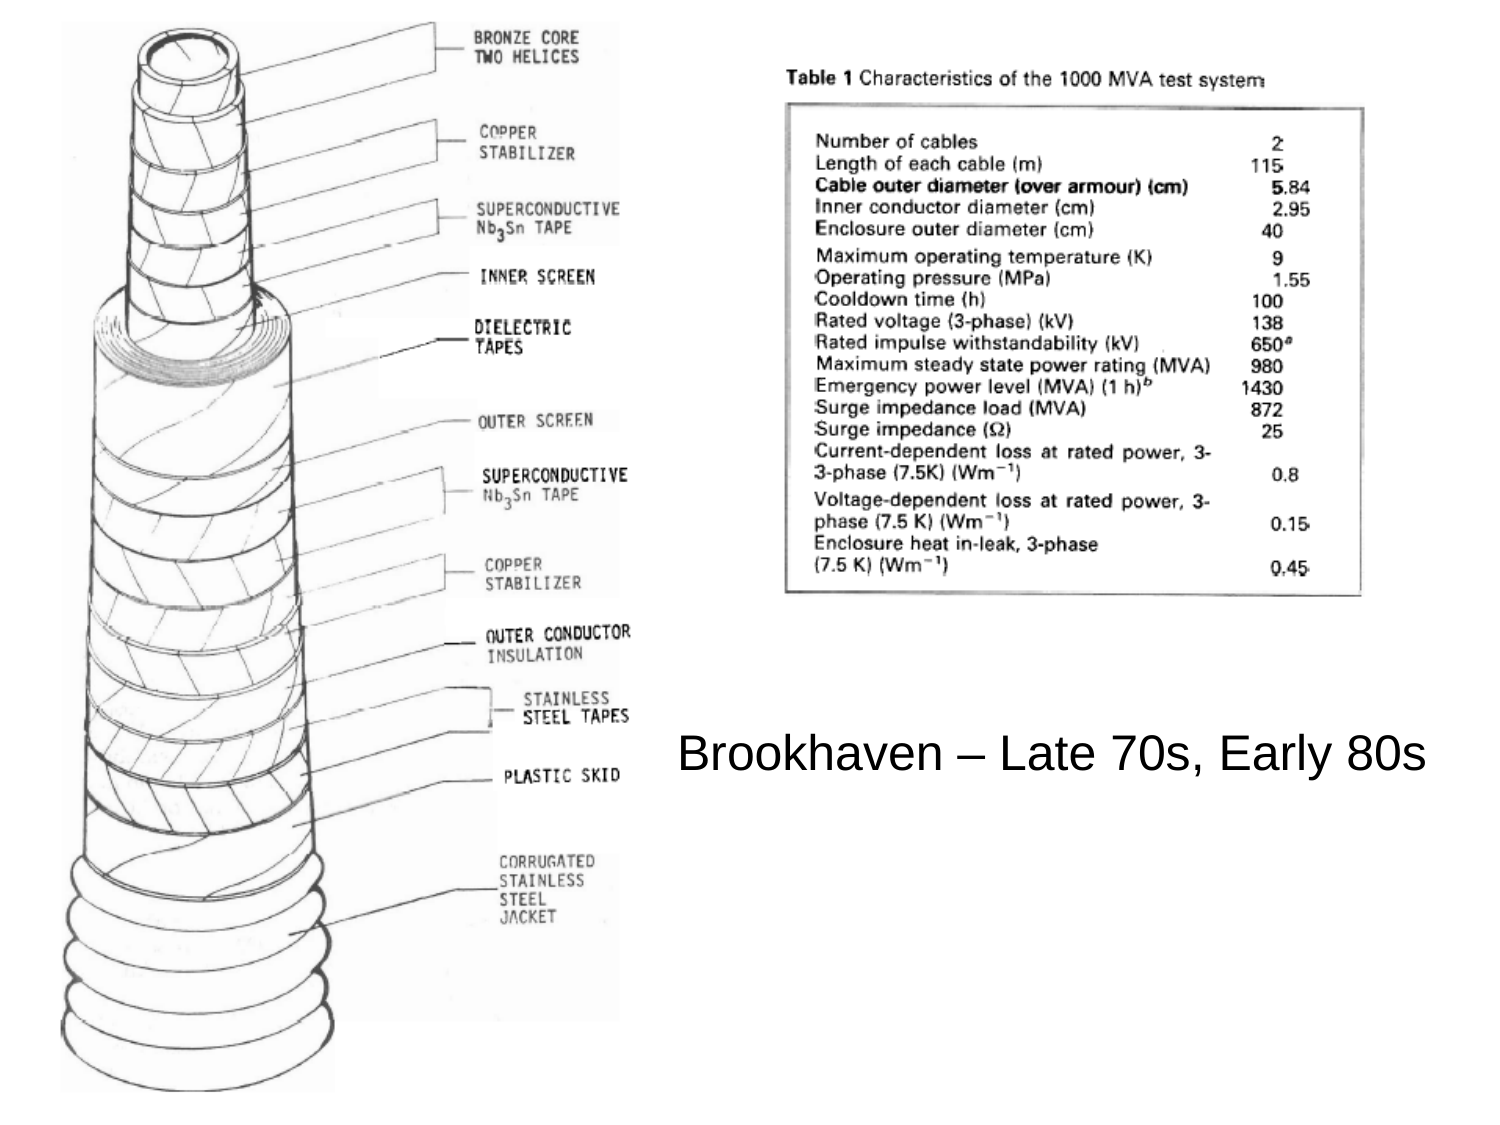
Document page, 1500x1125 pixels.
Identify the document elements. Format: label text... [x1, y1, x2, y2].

text_box Brookhaven – Late 70s, Early 80s [662, 712, 1476, 788]
picture [774, 62, 1368, 601]
picture [50, 5, 640, 1103]
